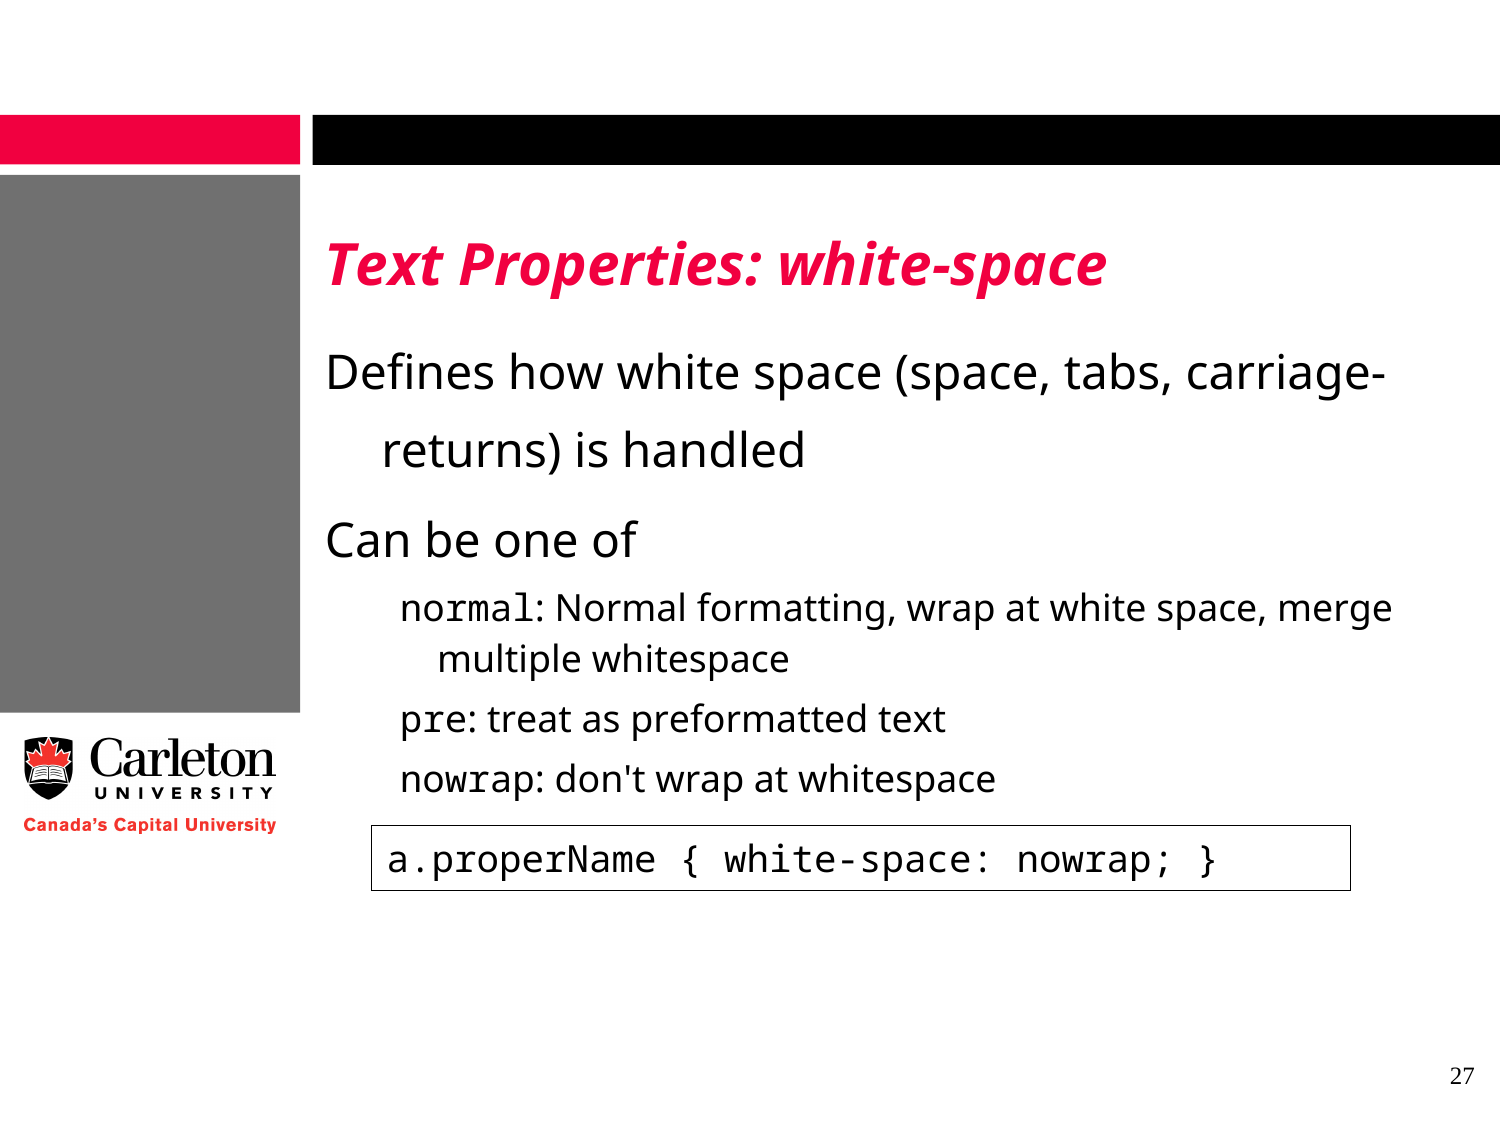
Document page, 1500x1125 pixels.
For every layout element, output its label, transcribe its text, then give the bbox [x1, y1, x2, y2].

picture [24, 737, 276, 834]
list Defines how white space (space, tabs, carriage-returns) is handled Can be one of normal: Normal formatting, wrap at white space, merge multiple whitespace pre: treat as preformatted text nowrap: don't wrap at whitespace [324, 324, 1450, 1036]
text_box a.properName { white-space: nowrap; } [371, 825, 1351, 886]
title Text Properties: white-space [324, 194, 1450, 324]
